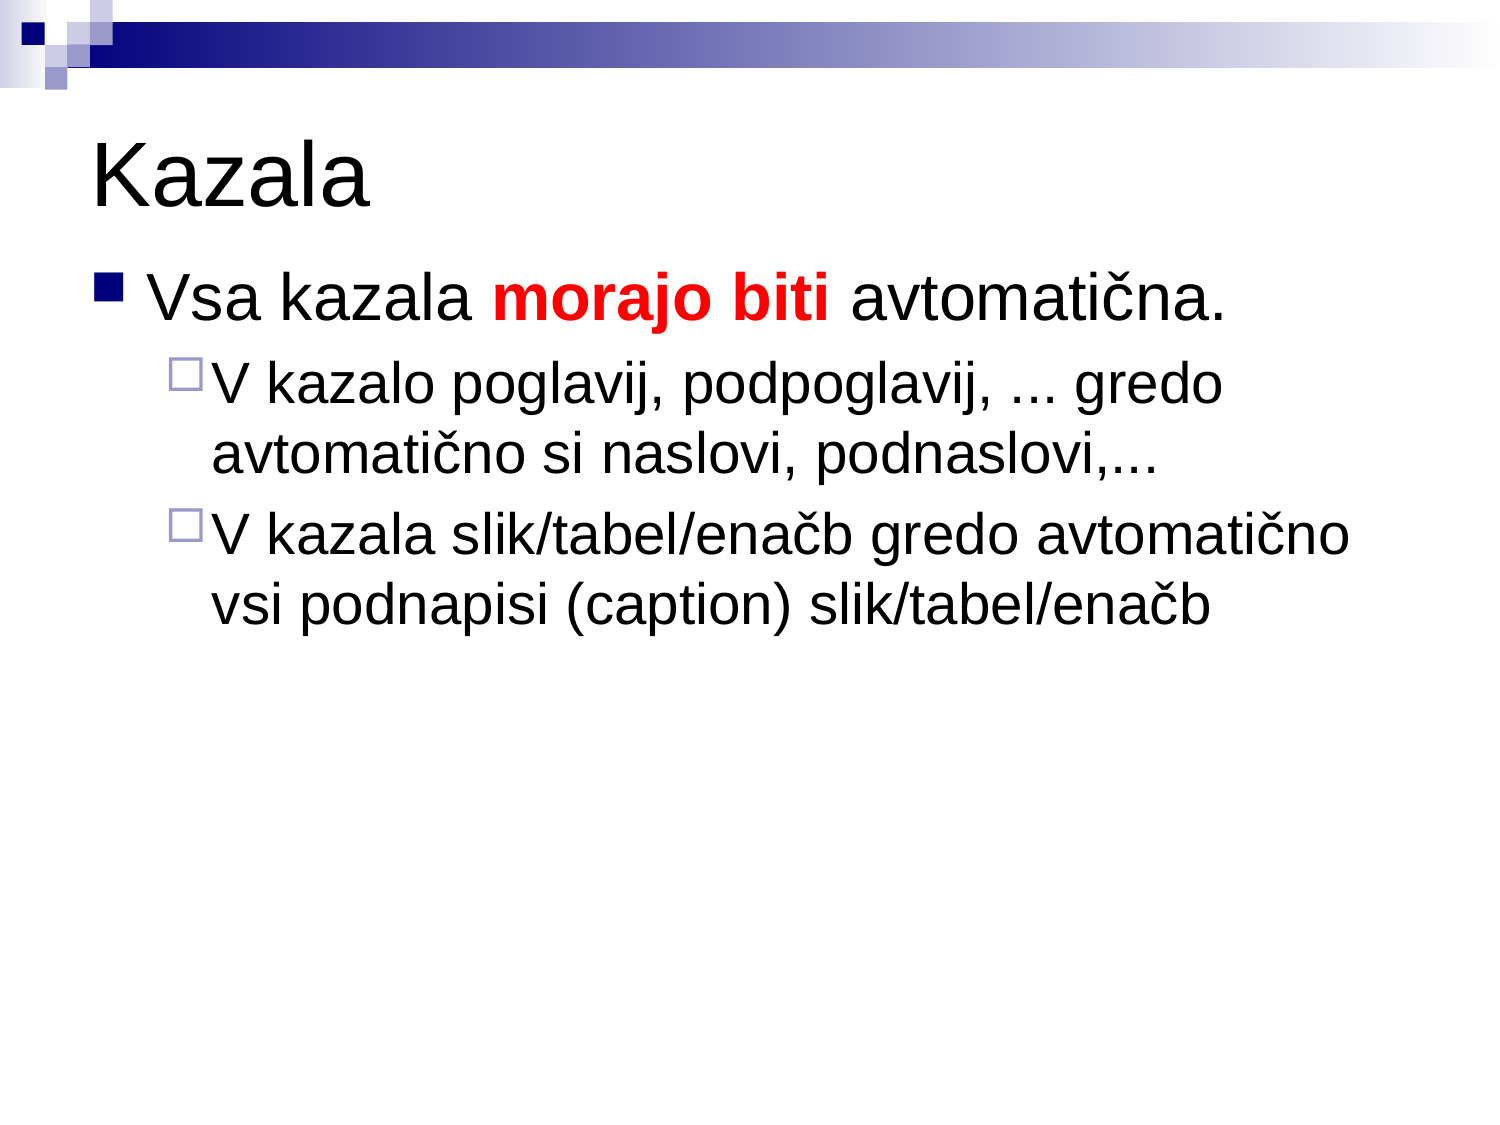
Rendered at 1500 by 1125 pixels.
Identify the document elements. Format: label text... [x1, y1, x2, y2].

list Vsa kazala morajo biti avtomatična. V kazalo poglavij, podpoglavij, ... gredo avtomatično si naslovi, podnaslovi,... V kazala slik/tabel/enačb gredo avtomatično vsi podnapisi (caption) slik/tabel/enačb [75, 246, 1425, 1079]
title Kazala [75, 105, 1425, 235]
